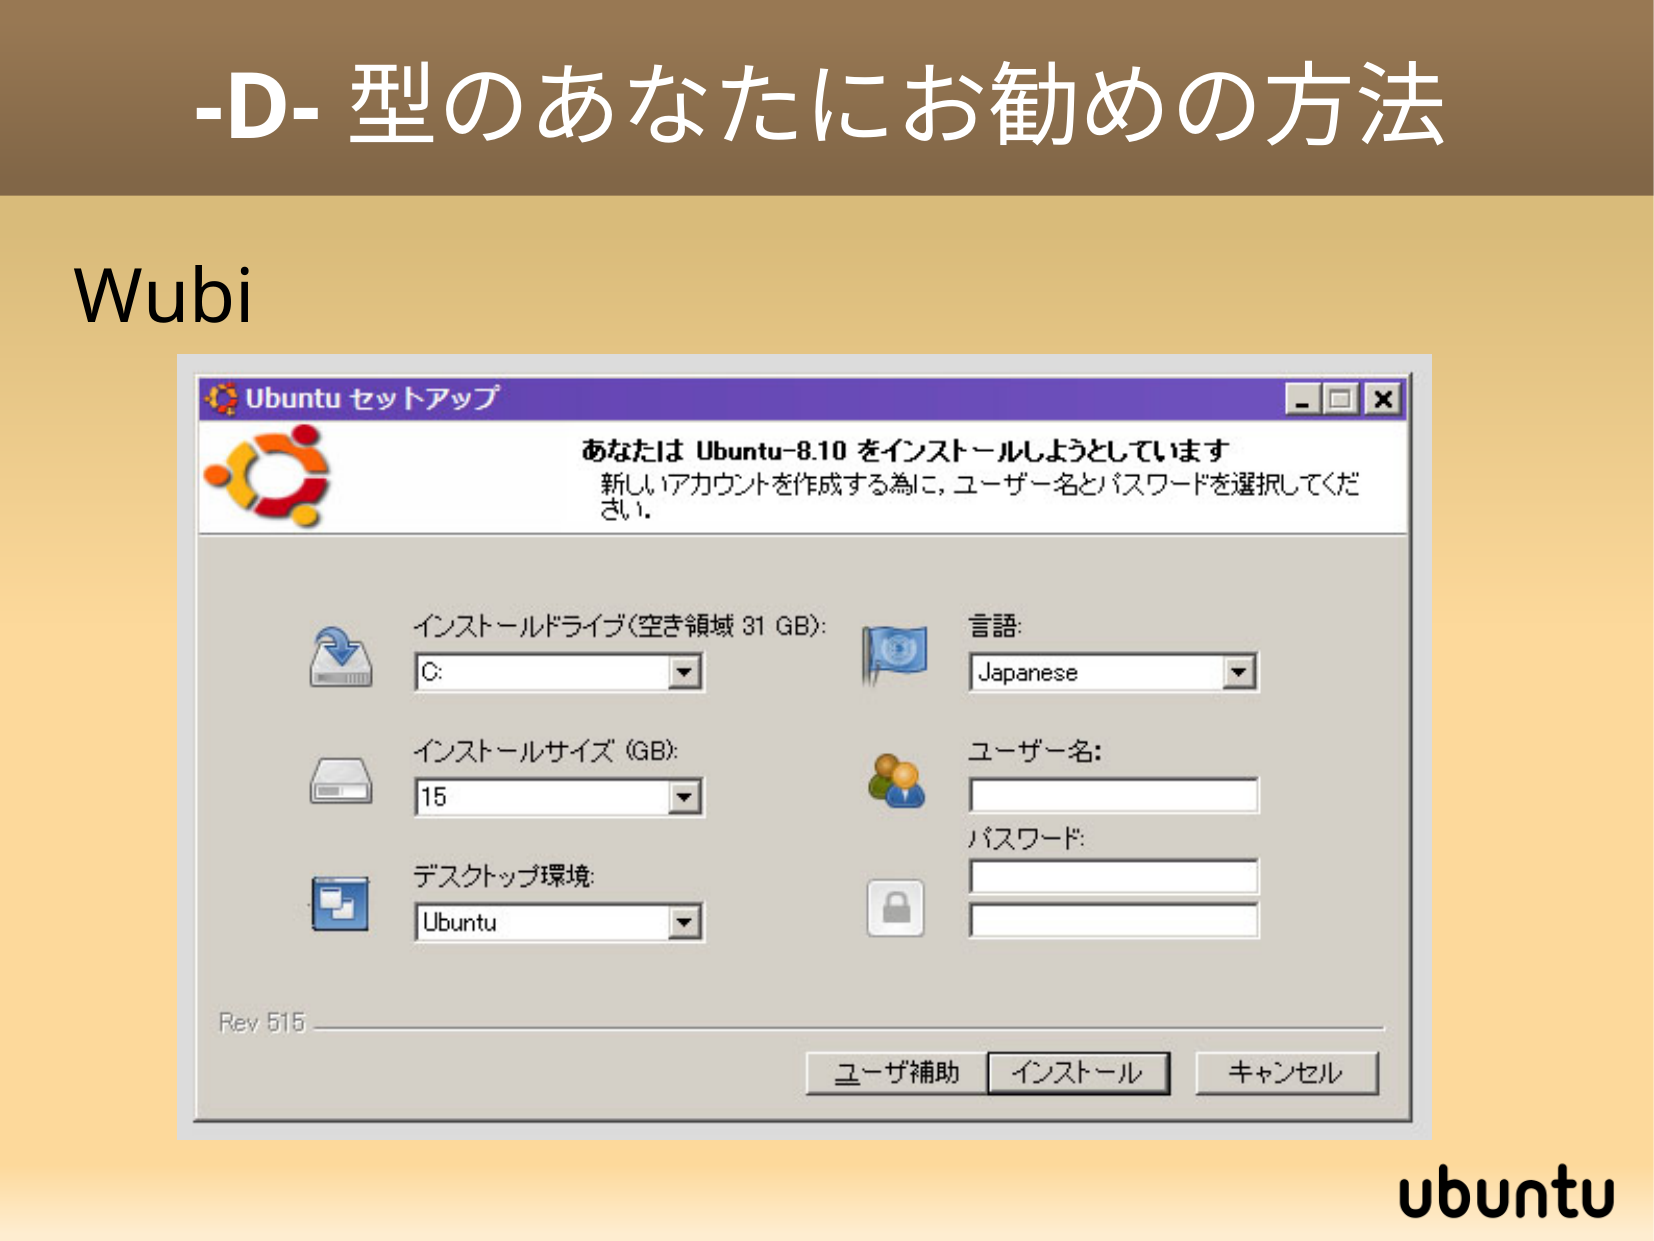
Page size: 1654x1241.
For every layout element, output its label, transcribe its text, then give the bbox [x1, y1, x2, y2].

picture [0, 0, 1654, 1241]
text_box Wubi [59, 234, 276, 325]
title -D-型のあなたにお勧めの方法 [76, 7, 1565, 200]
